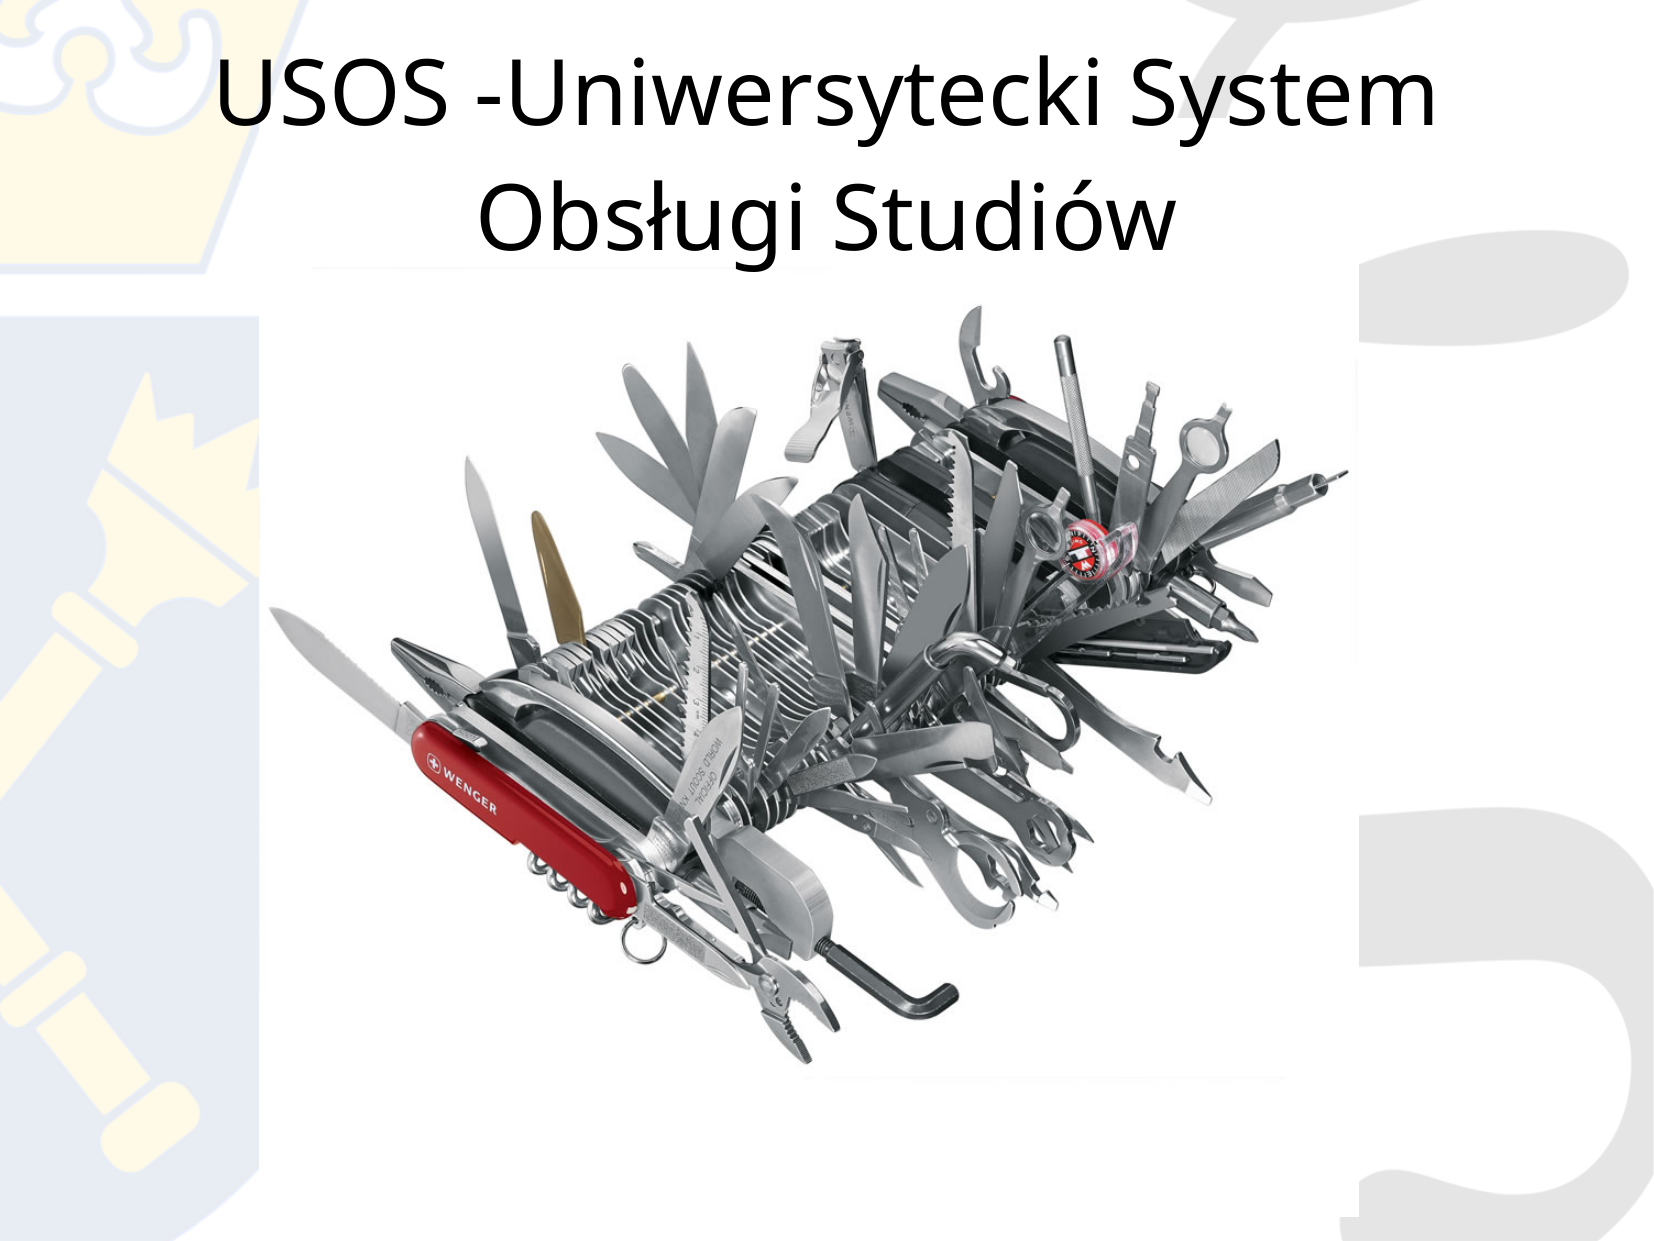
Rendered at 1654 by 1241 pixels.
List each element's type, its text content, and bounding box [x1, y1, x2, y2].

picture [0, 0, 1654, 1241]
title USOS -Uniwersytecki System Obsługi Studiów [82, 49, 1571, 257]
